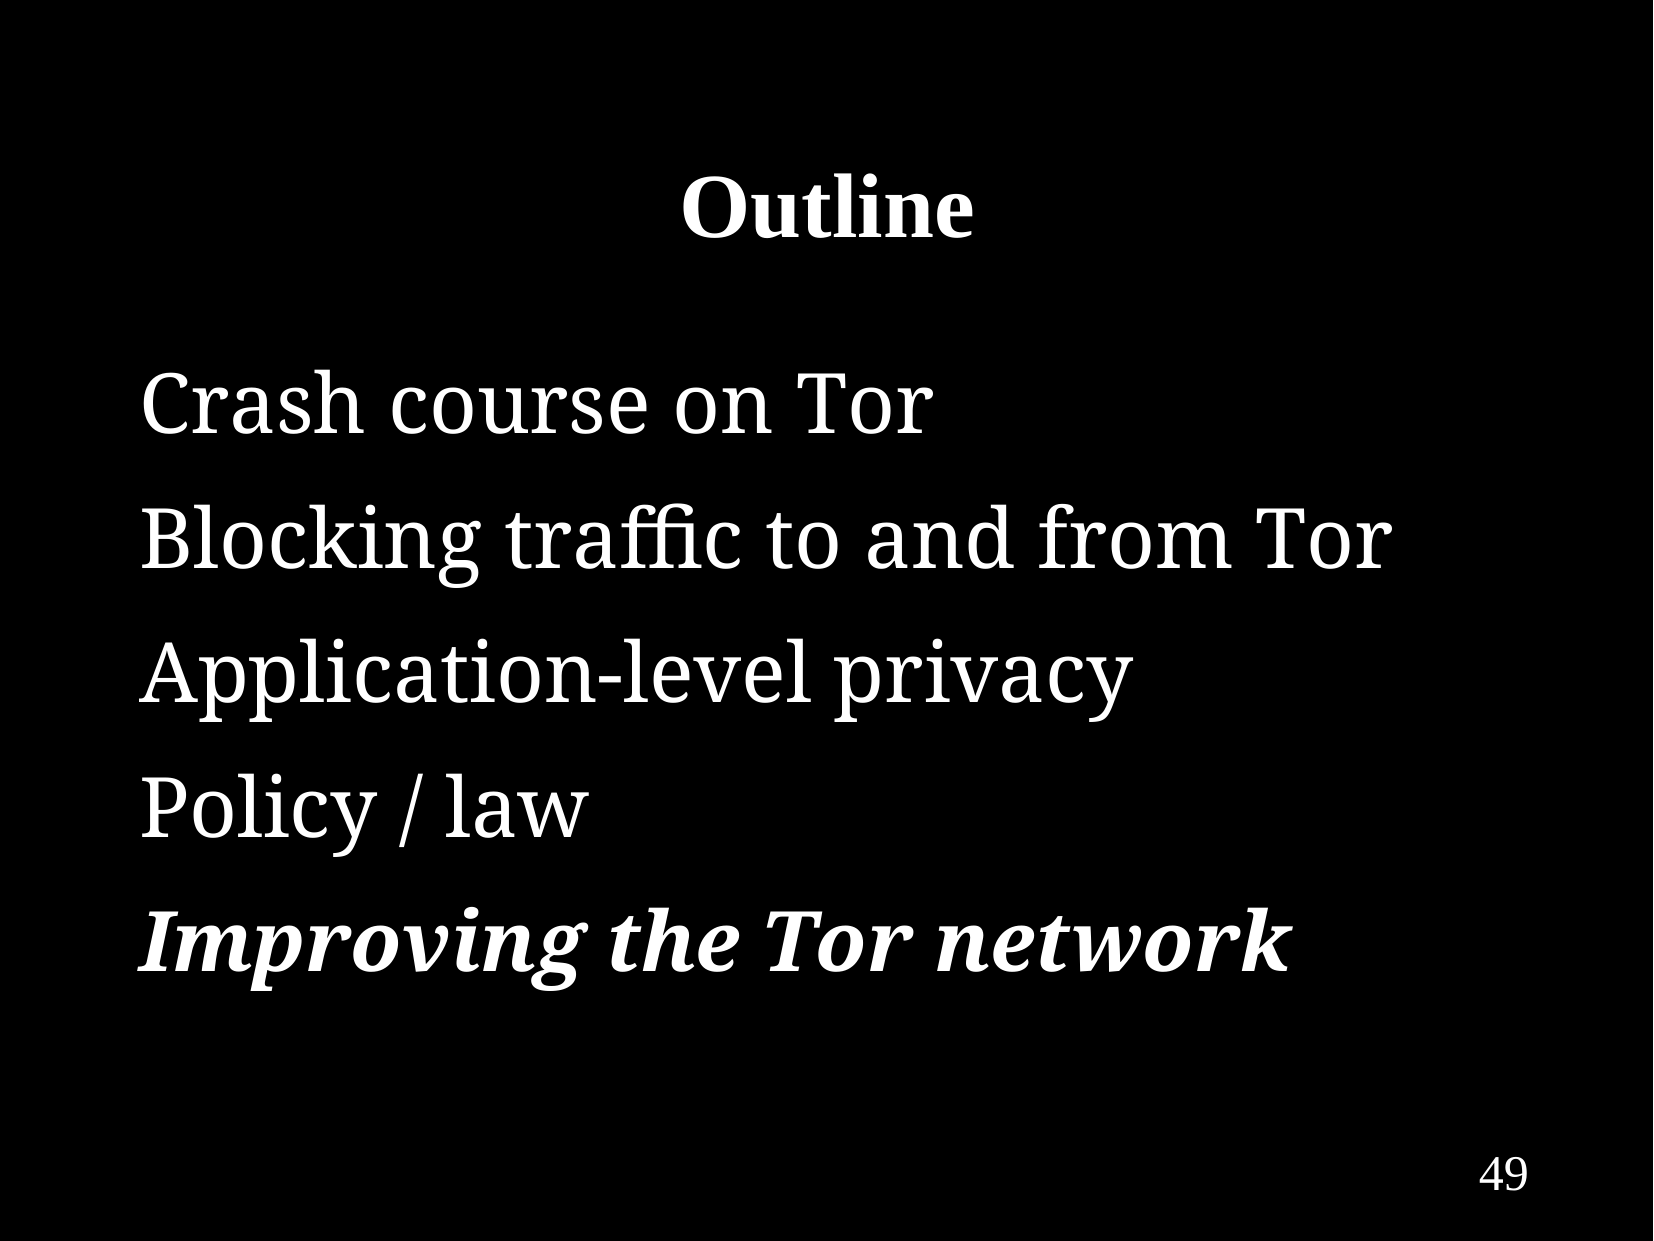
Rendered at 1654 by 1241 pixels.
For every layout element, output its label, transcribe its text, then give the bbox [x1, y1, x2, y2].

list Crash course on Tor Blocking traffic to and from Tor Application-level privacy Policy / law Improving the Tor network [121, 344, 1534, 1127]
title Outline [121, 102, 1534, 311]
